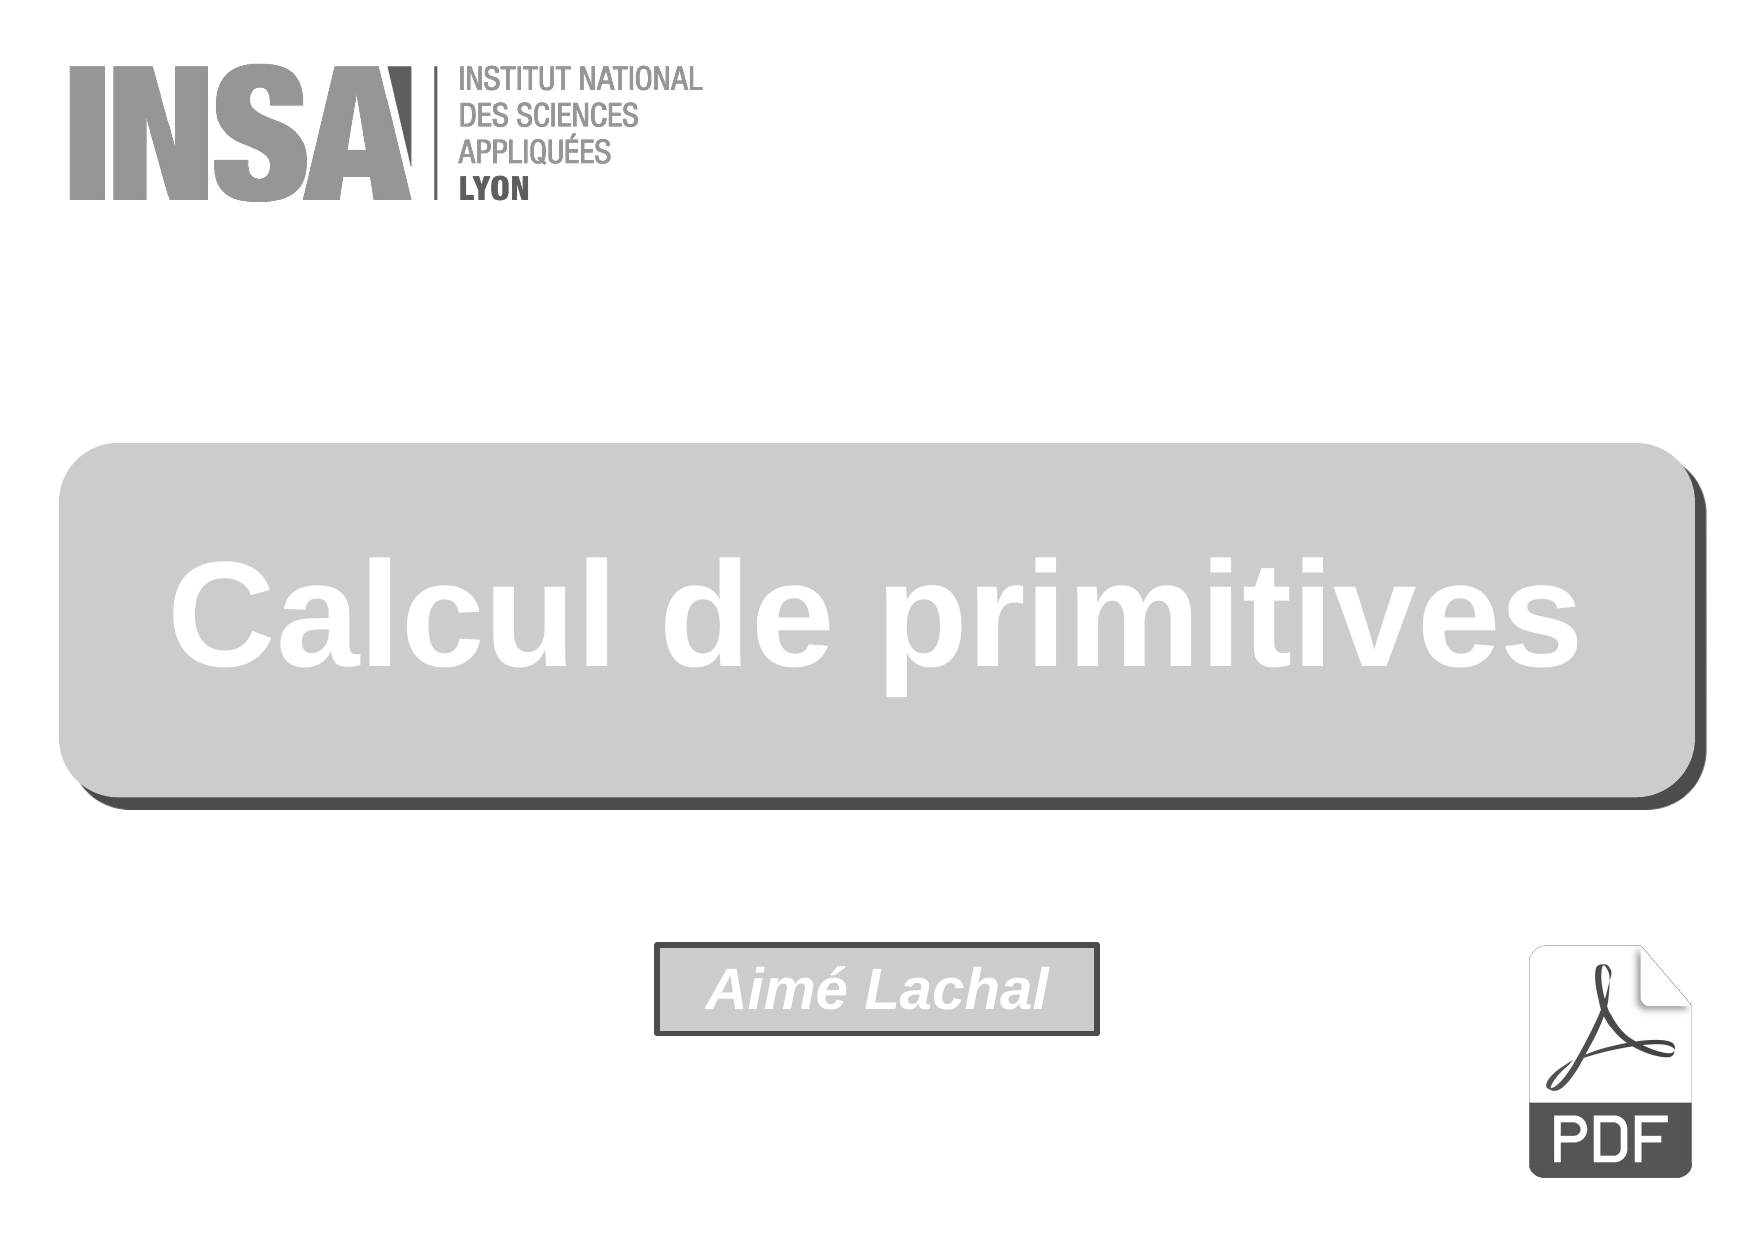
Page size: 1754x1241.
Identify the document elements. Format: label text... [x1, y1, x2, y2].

picture [1526, 944, 1695, 1182]
text_box Calcul de primitives [59, 442, 1695, 798]
title Aimé Lachal [657, 944, 1098, 1034]
picture [59, 58, 713, 207]
